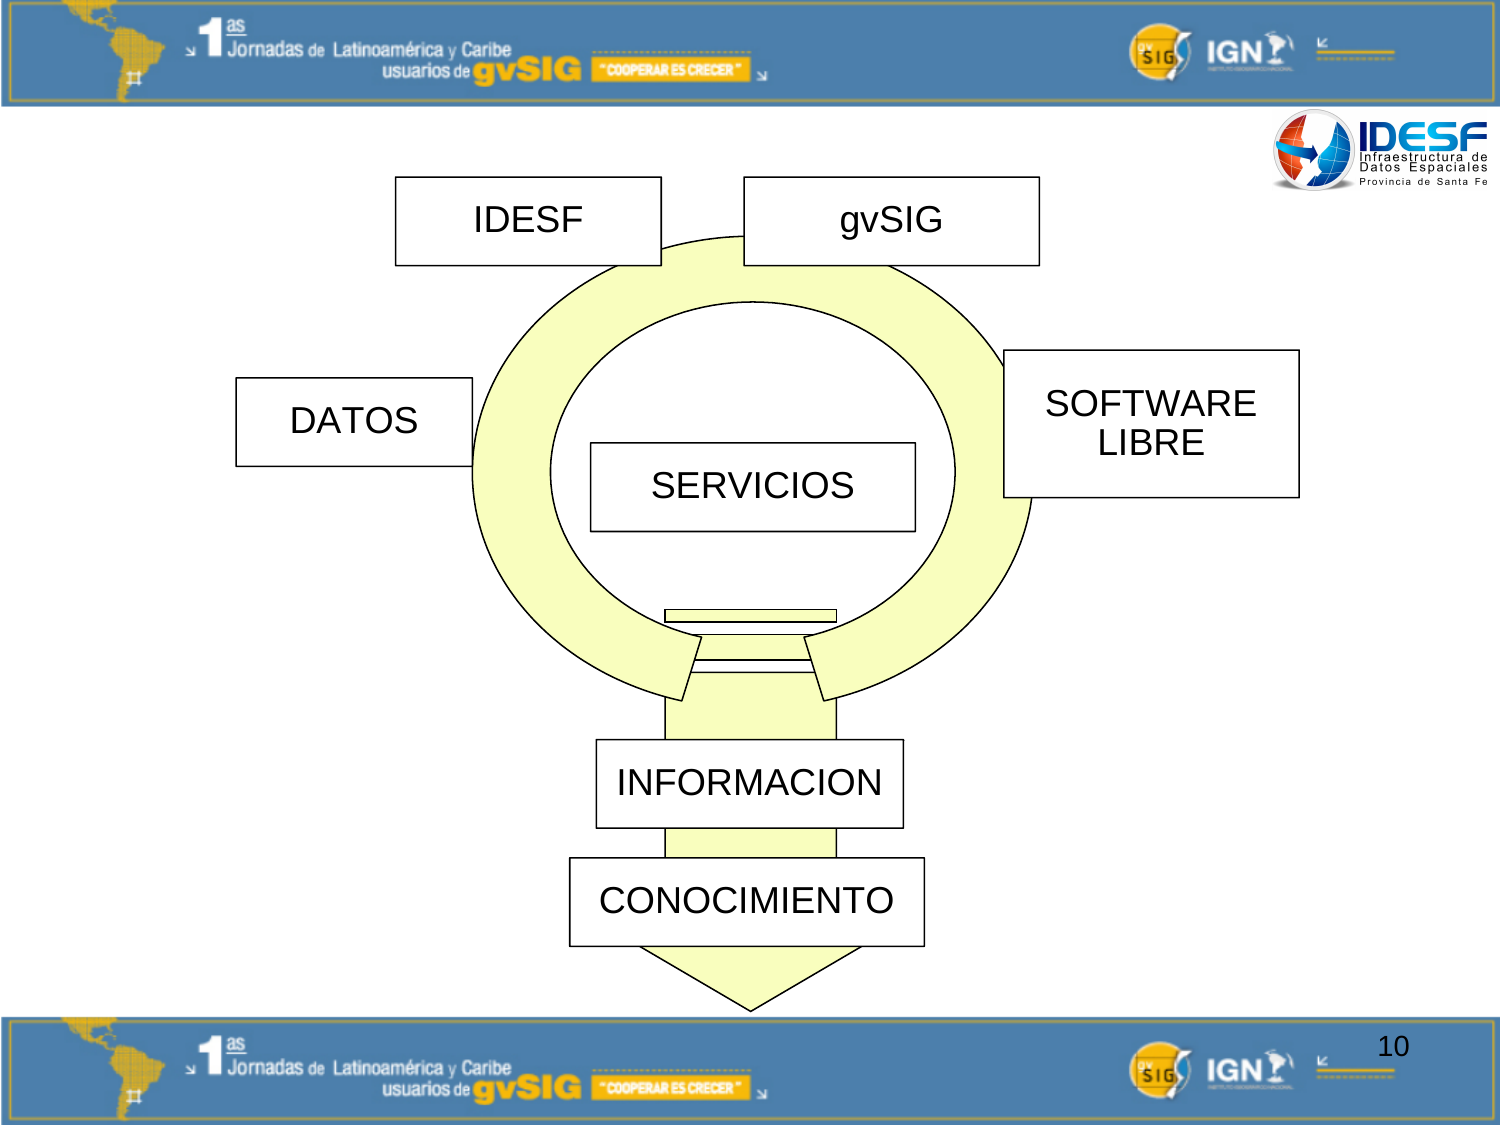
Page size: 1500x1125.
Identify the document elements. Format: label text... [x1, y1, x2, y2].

text_box gvSIG [744, 177, 1040, 266]
text_box [665, 829, 837, 857]
text_box INFORMACION [596, 739, 904, 829]
text_box [472, 236, 1032, 739]
text_box SOFTWARE LIBRE [1003, 350, 1300, 498]
text_box IDESF [395, 177, 662, 266]
text_box DATOS [236, 377, 473, 467]
text_box [640, 947, 861, 1012]
text_box CONOCIMIENTO [569, 857, 925, 947]
text_box SERVICIOS [590, 442, 916, 532]
picture [0, 0, 1500, 1125]
